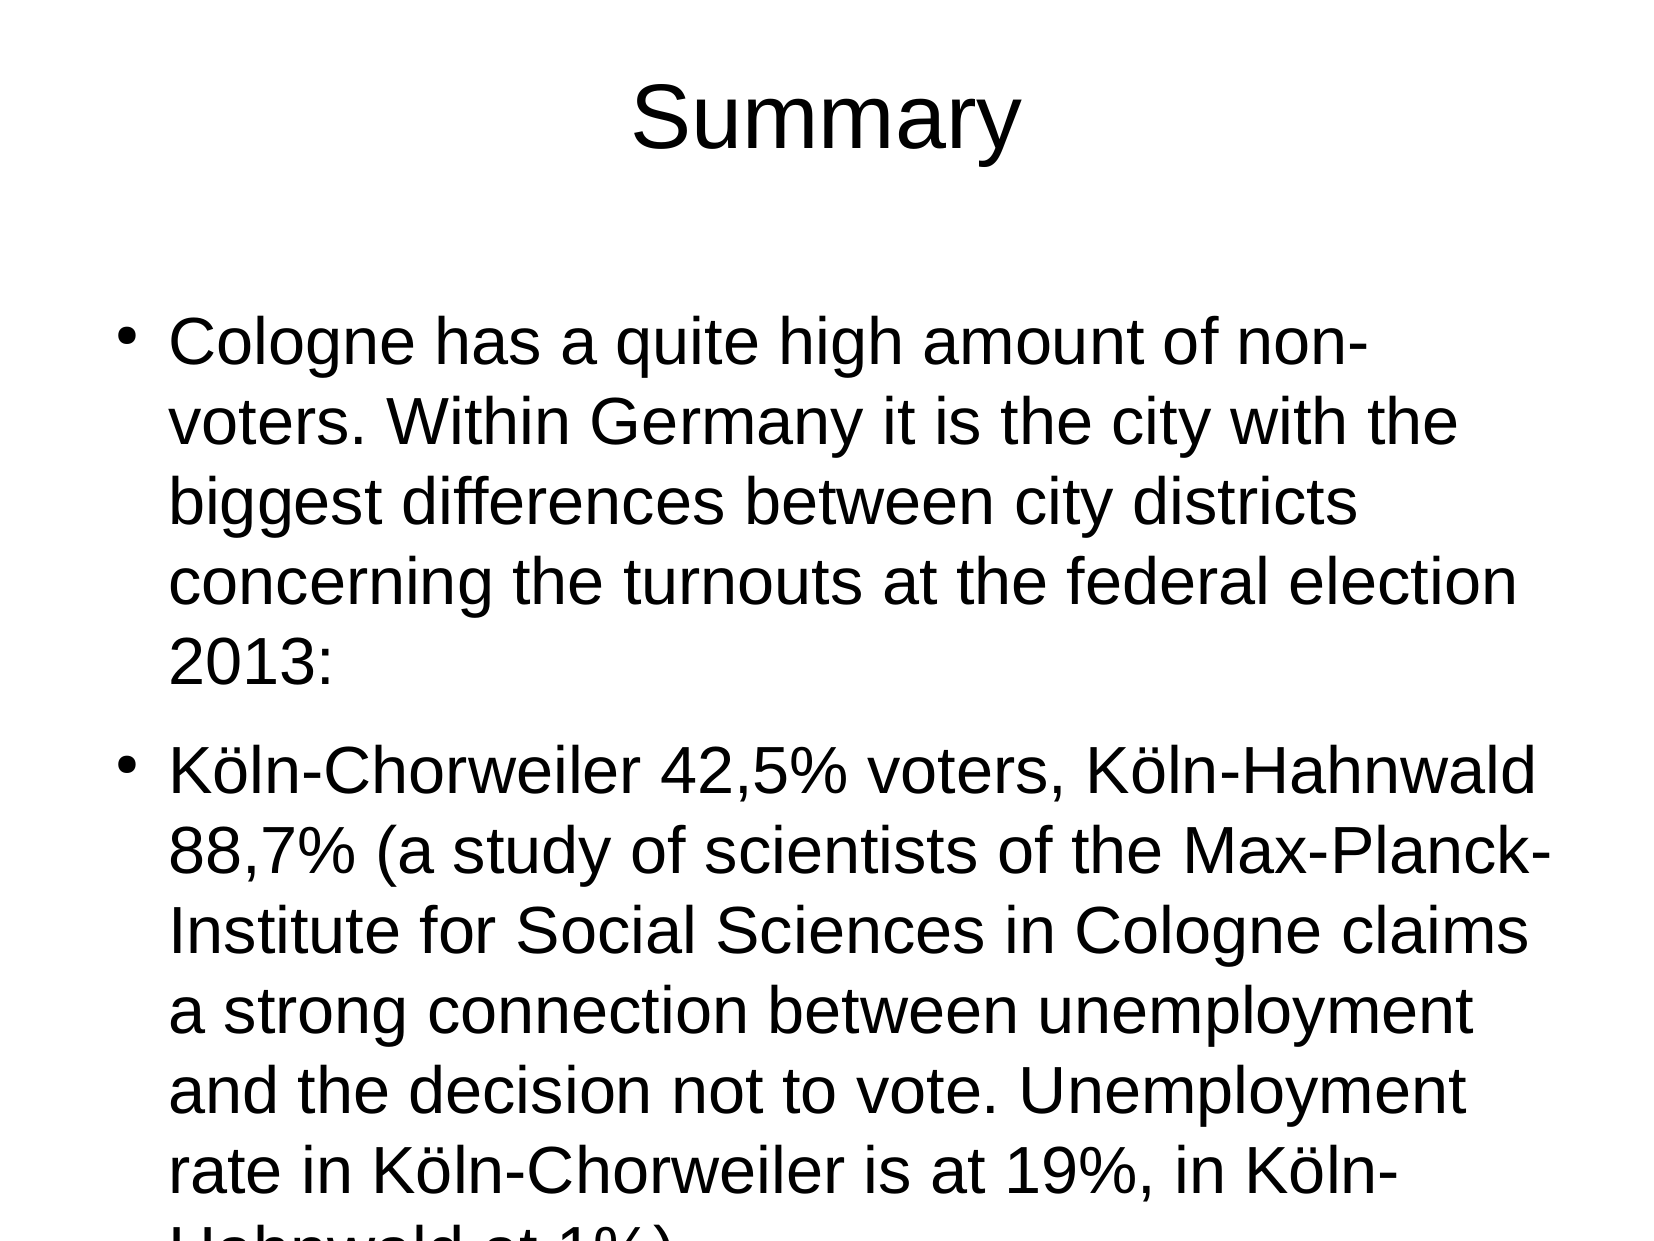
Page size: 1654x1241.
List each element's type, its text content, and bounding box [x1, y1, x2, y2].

list Cologne has a quite high amount of non-voters. Within Germany it is the city with the biggest differences between city districts concerning the turnouts at the federal election 2013: Köln-Chorweiler 42,5% voters, Köln-Hahnwald 88,7% (a study of scientists of the Max-Planck-Institute for Social Sciences in Cologne claims a strong connection between unemployment and the decision not to vote. Unemployment rate in Köln-Chorweiler is at 19%, in Köln-Hahnwald at 1%). The number of crimes has increased significantly since 2000 (119 000 crimes to 157 000). [82, 290, 1571, 1010]
title Summary [82, 49, 1571, 257]
